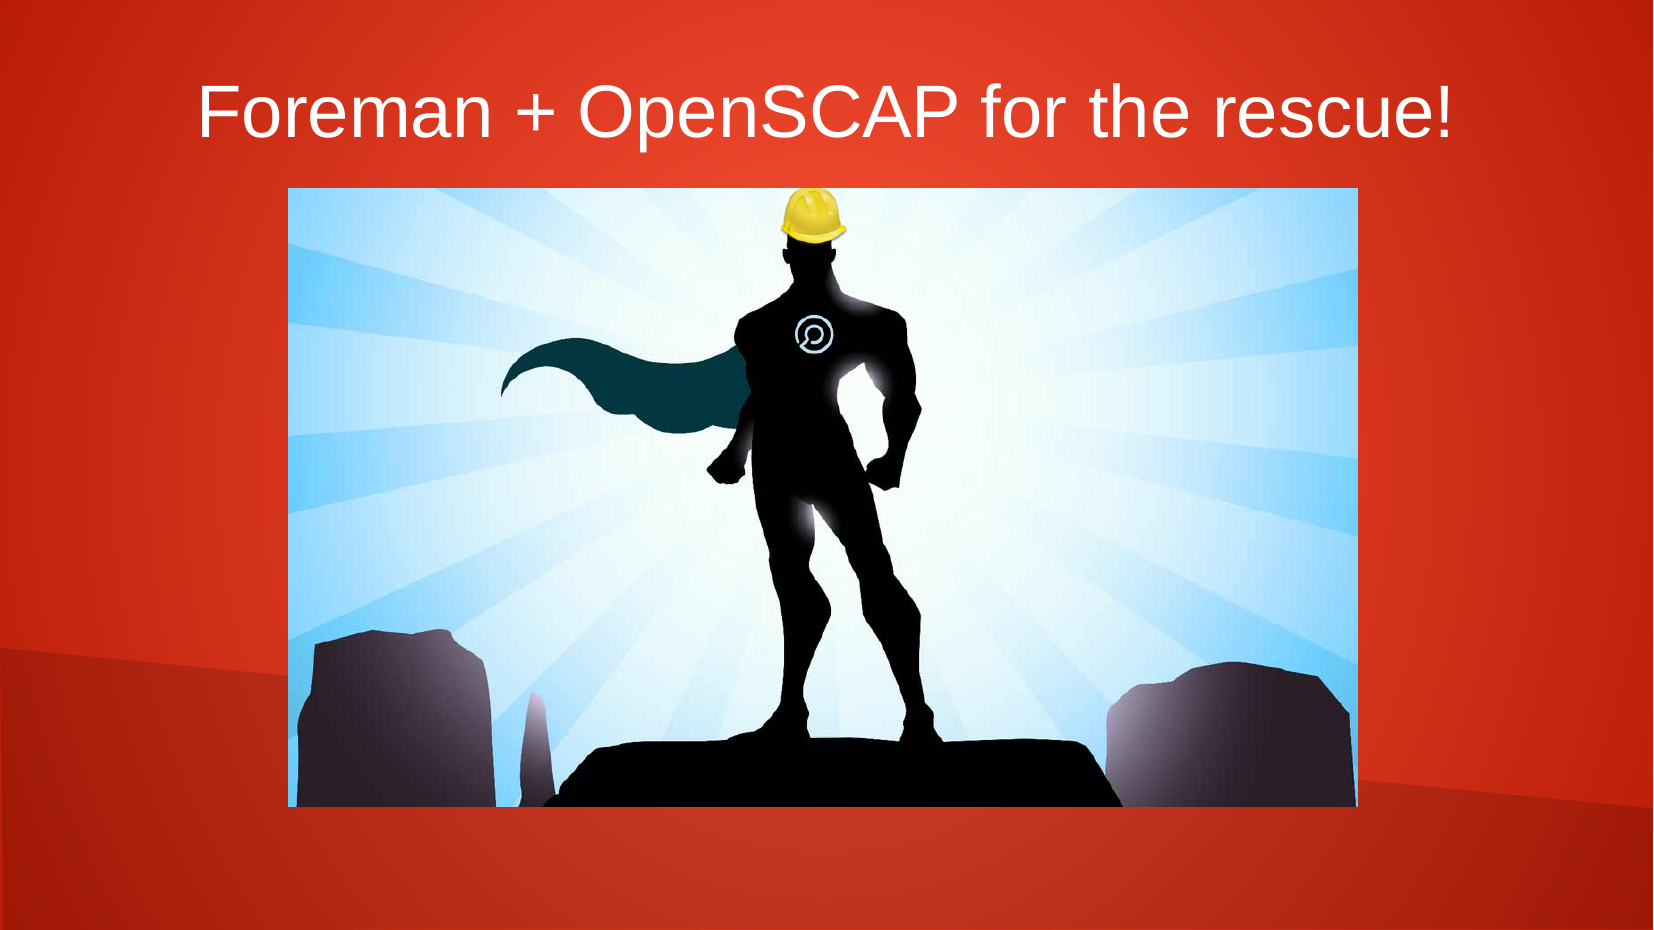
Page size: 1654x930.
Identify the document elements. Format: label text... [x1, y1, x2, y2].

picture [288, 188, 1358, 807]
title Foreman + OpenSCAP for the rescue! [82, 35, 1571, 189]
